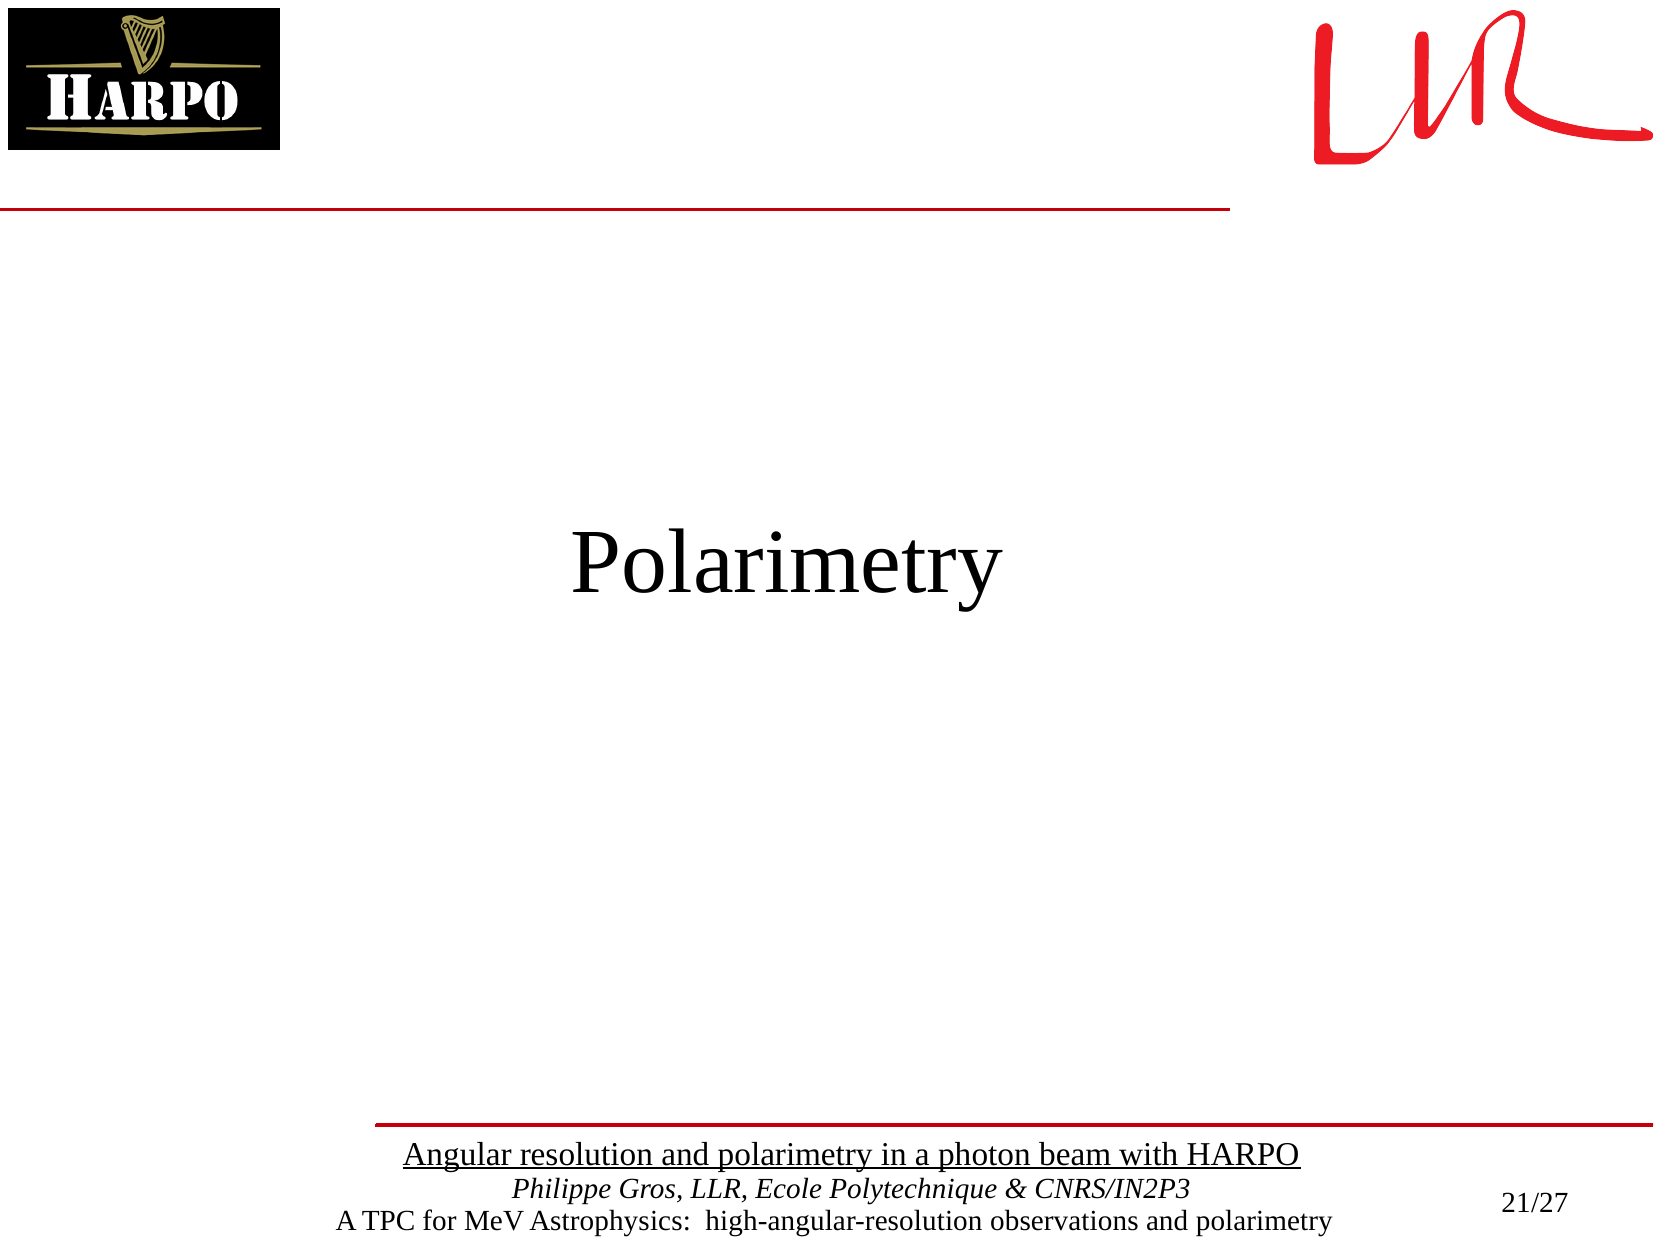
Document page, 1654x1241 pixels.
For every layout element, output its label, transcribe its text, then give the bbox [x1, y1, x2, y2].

picture [8, 8, 280, 150]
picture [1314, 10, 1653, 165]
title Polarimetry [284, 0, 1290, 1124]
